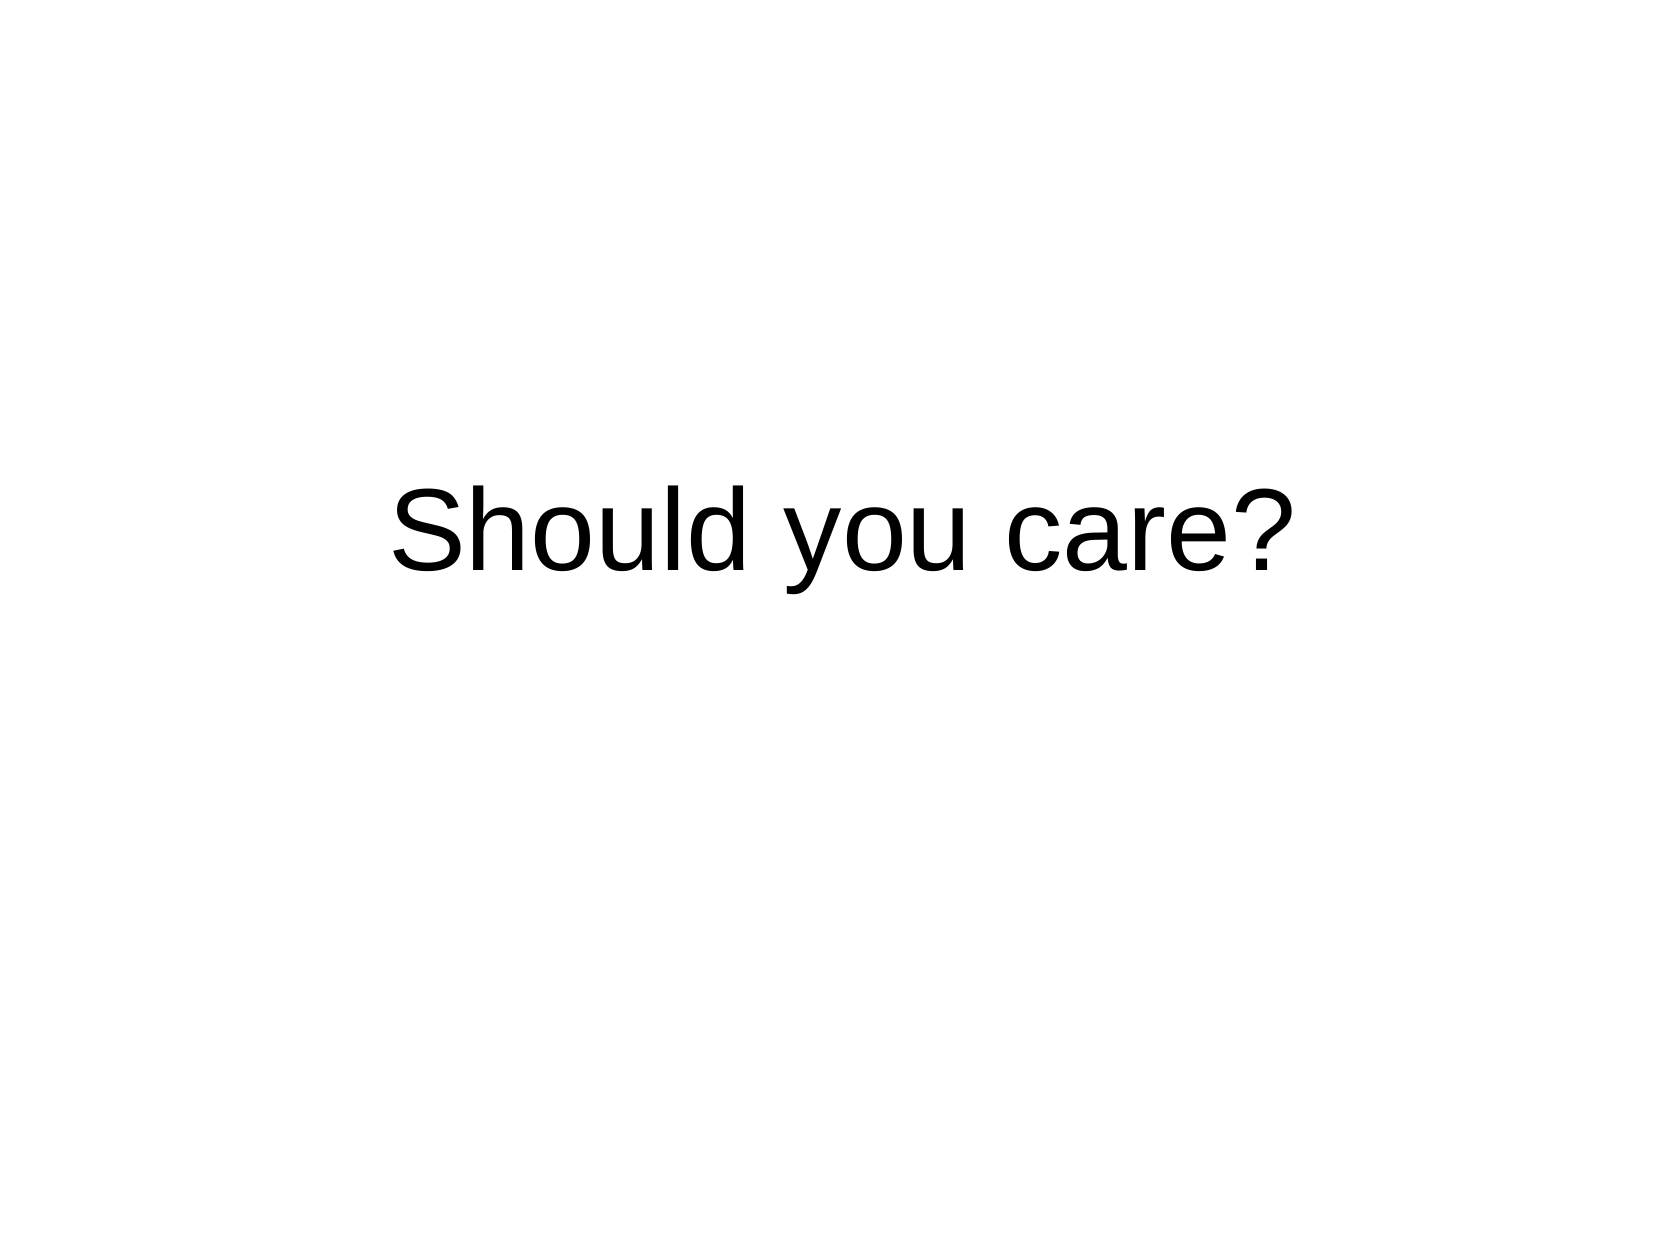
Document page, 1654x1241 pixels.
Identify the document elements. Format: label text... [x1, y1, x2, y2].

subtitle Should you care? [82, 49, 1571, 1010]
